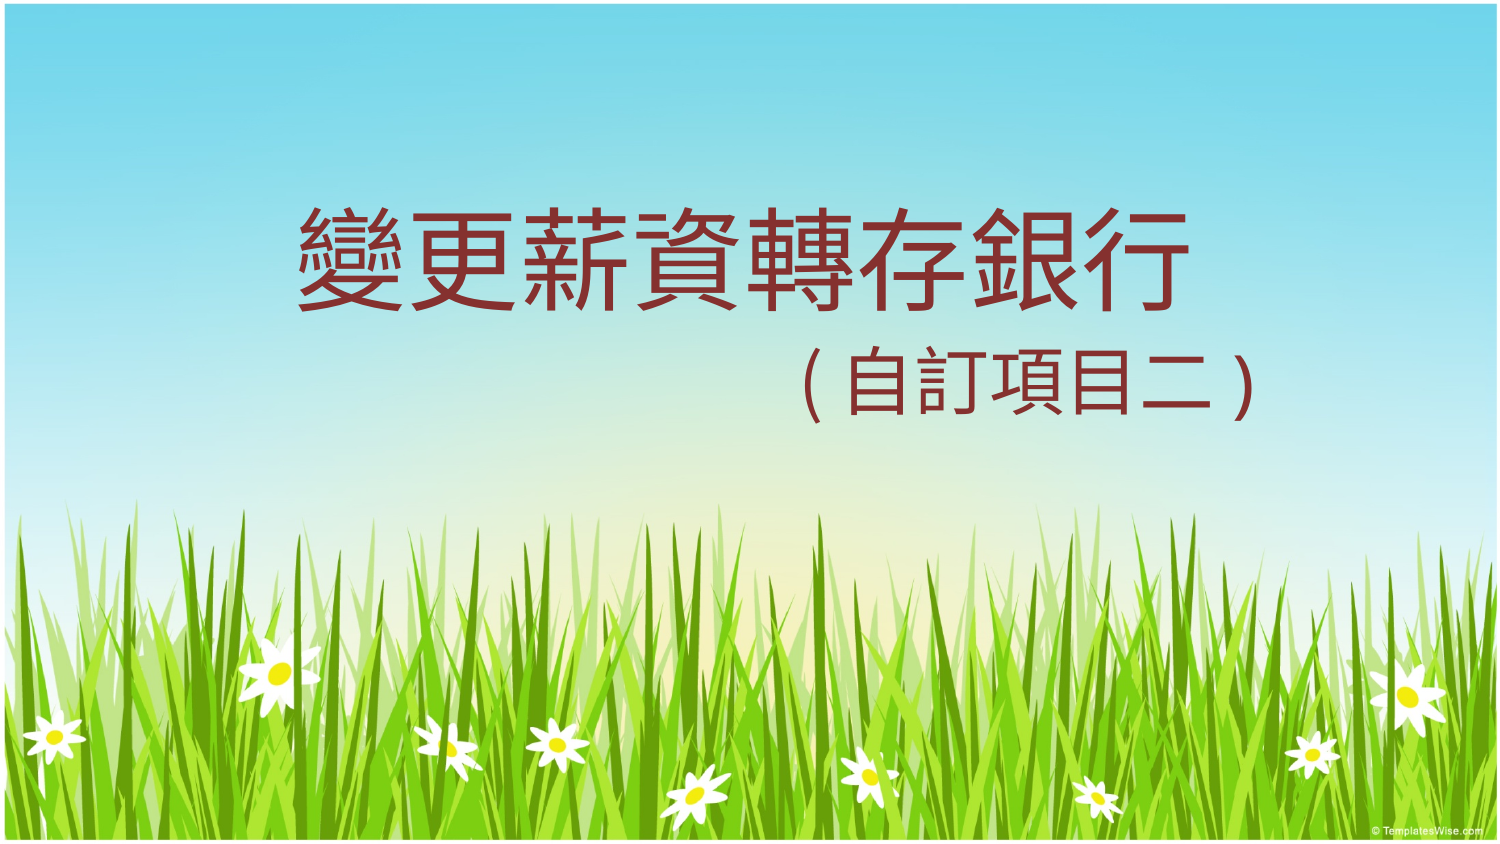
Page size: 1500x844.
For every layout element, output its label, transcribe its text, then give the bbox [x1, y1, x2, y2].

picture [0, 0, 1500, 844]
list 變更薪資轉存銀行 (自訂項目二) [218, 197, 1270, 446]
